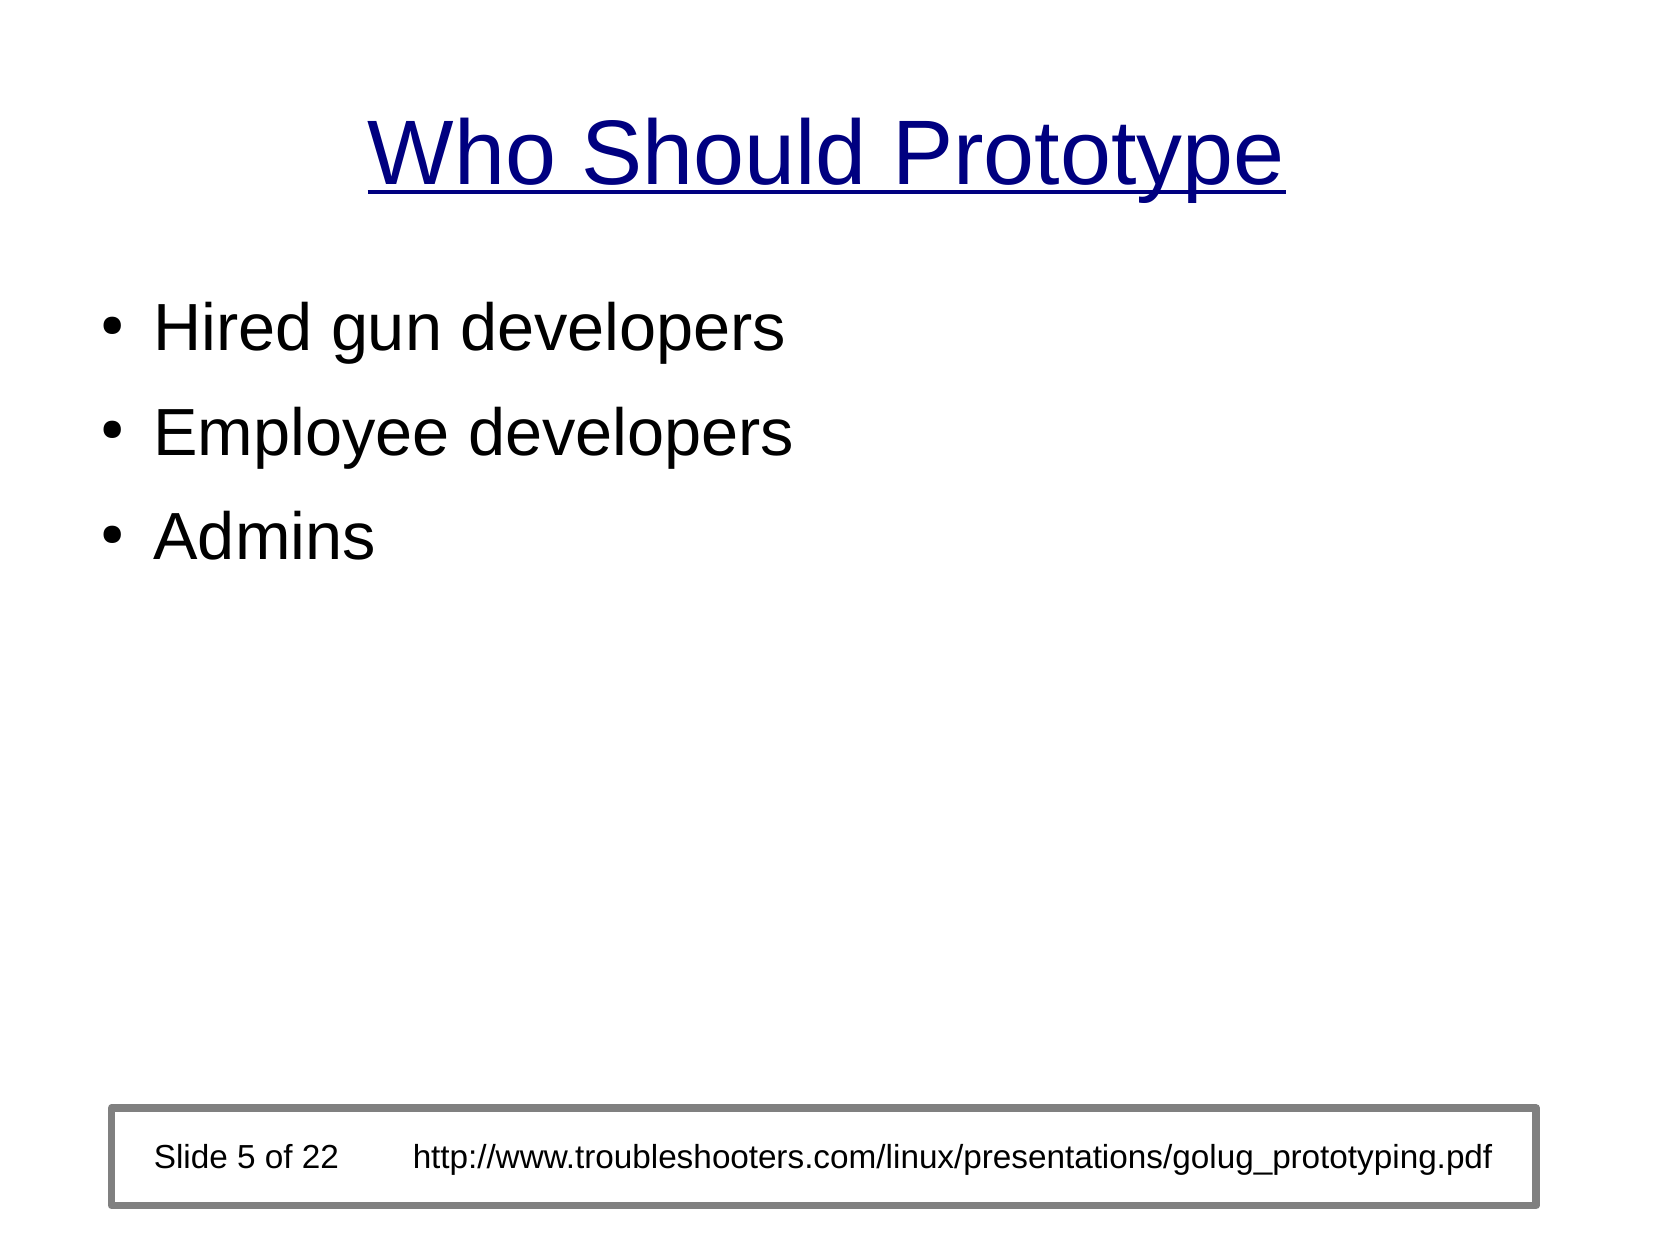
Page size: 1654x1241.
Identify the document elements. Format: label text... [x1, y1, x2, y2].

list Hired gun developers Employee developers Admins [82, 290, 1538, 1010]
text_box Slide <number> of 22 http://www.troubleshooters.com/linux/presentations/golug_prototyping.pdf [111, 1108, 1537, 1206]
title Who Should Prototype [82, 49, 1571, 257]
